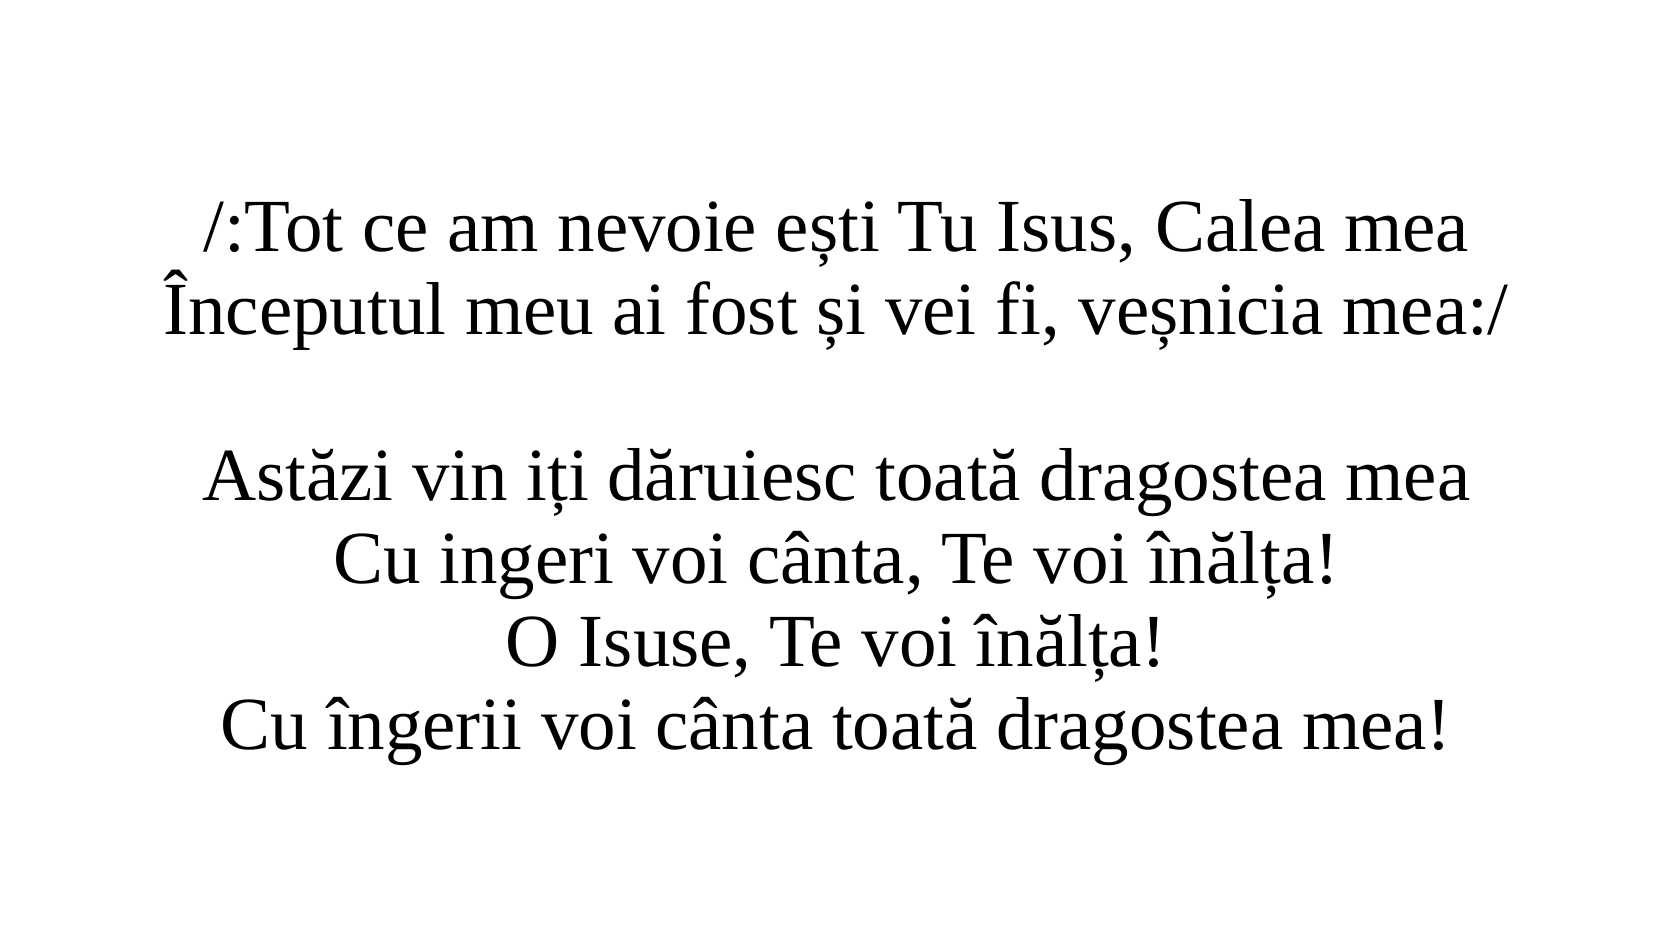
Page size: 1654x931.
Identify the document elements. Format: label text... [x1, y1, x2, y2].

subtitle /:Tot ce am nevoie ești Tu Isus, Calea mea Începutul meu ai fost și vei fi, veșnicia mea:/ Astăzi vin iți dăruiesc toată dragostea mea Cu ingeri voi cânta, Te voi înălța! O Isuse, Te voi înălța! Cu îngerii voi cânta toată dragostea mea! [153, 140, 1520, 811]
